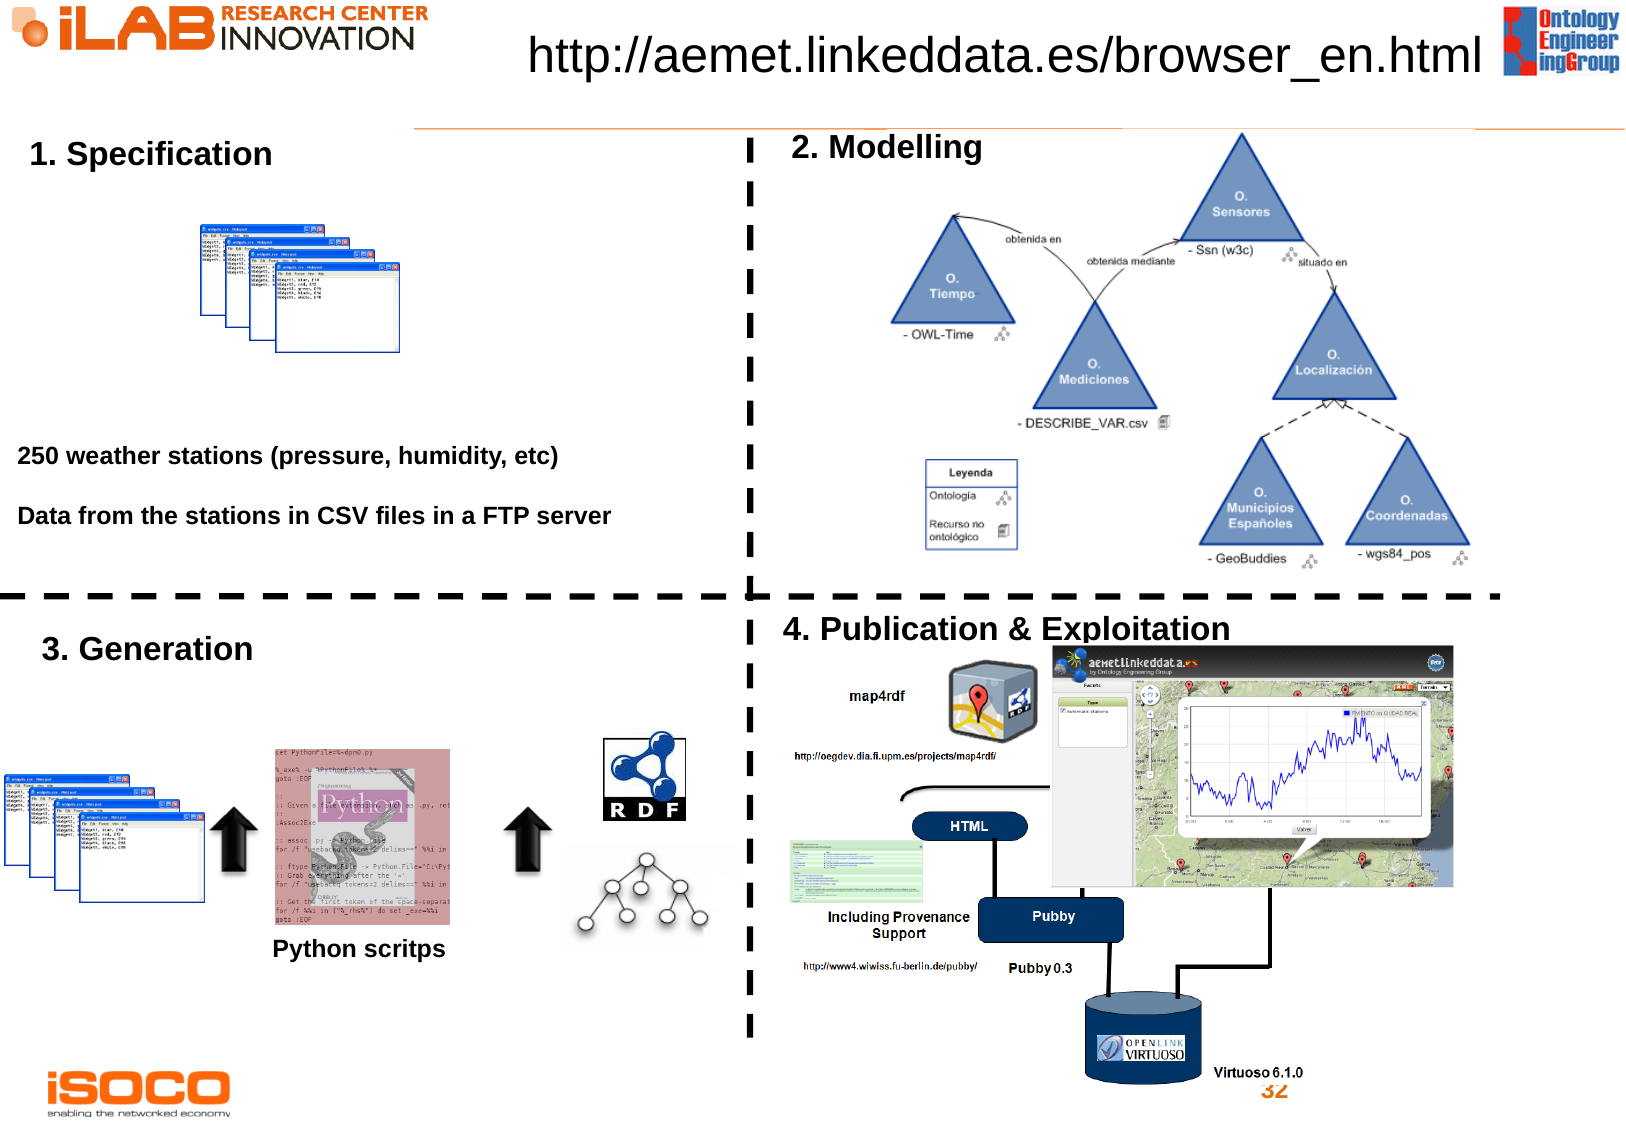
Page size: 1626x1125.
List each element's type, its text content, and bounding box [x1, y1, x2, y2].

picture [200, 224, 400, 353]
picture [562, 844, 742, 950]
picture [887, 129, 1475, 575]
picture [1501, 5, 1620, 77]
text_box 1. Specification [14, 124, 288, 180]
picture [603, 731, 686, 821]
picture [47, 1071, 230, 1117]
picture [787, 643, 1454, 1085]
text_box 250 weather stations (pressure, humidity, etc) Data from the stations in CSV files in a FTP server [2, 431, 628, 597]
picture [275, 749, 450, 924]
text_box 3. Generation [26, 619, 269, 675]
picture [4, 774, 267, 903]
list http://aemet.linkeddata.es/browser_en.html [452, 14, 1501, 65]
picture [495, 801, 561, 884]
text_box 4. Publication & Exploitation [768, 599, 1247, 655]
text_box 2. Modelling [776, 118, 999, 173]
text_box Python scritps [257, 924, 462, 970]
list [452, 67, 1605, 118]
picture [5, 0, 435, 55]
